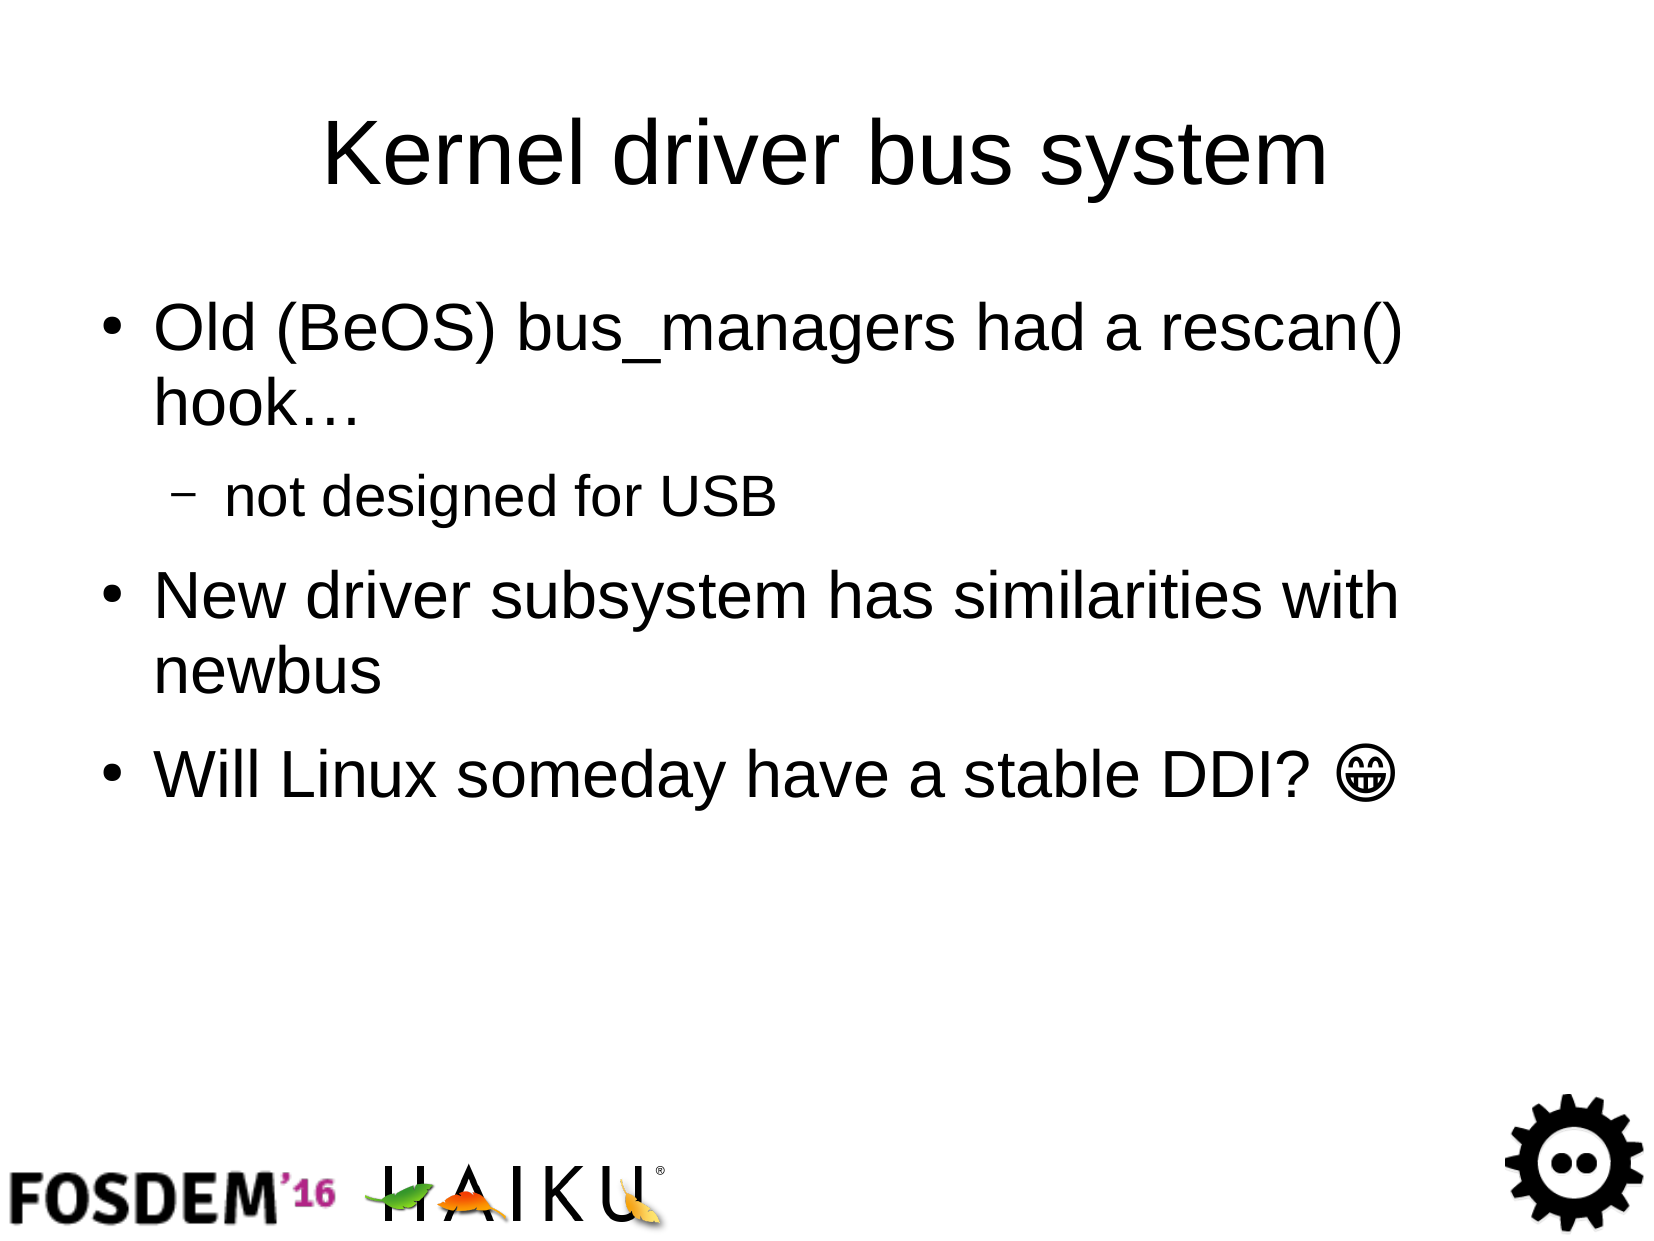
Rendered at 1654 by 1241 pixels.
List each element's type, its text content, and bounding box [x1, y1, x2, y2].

picture [363, 1163, 670, 1235]
list Old (BeOS) bus_managers had a rescan() hook… not designed for USB New driver subsystem has similarities with newbus Will Linux someday have a stable DDI? 😁 [82, 290, 1571, 1010]
picture [0, 1152, 350, 1241]
picture [1505, 1094, 1648, 1235]
title Kernel driver bus system [82, 49, 1571, 257]
